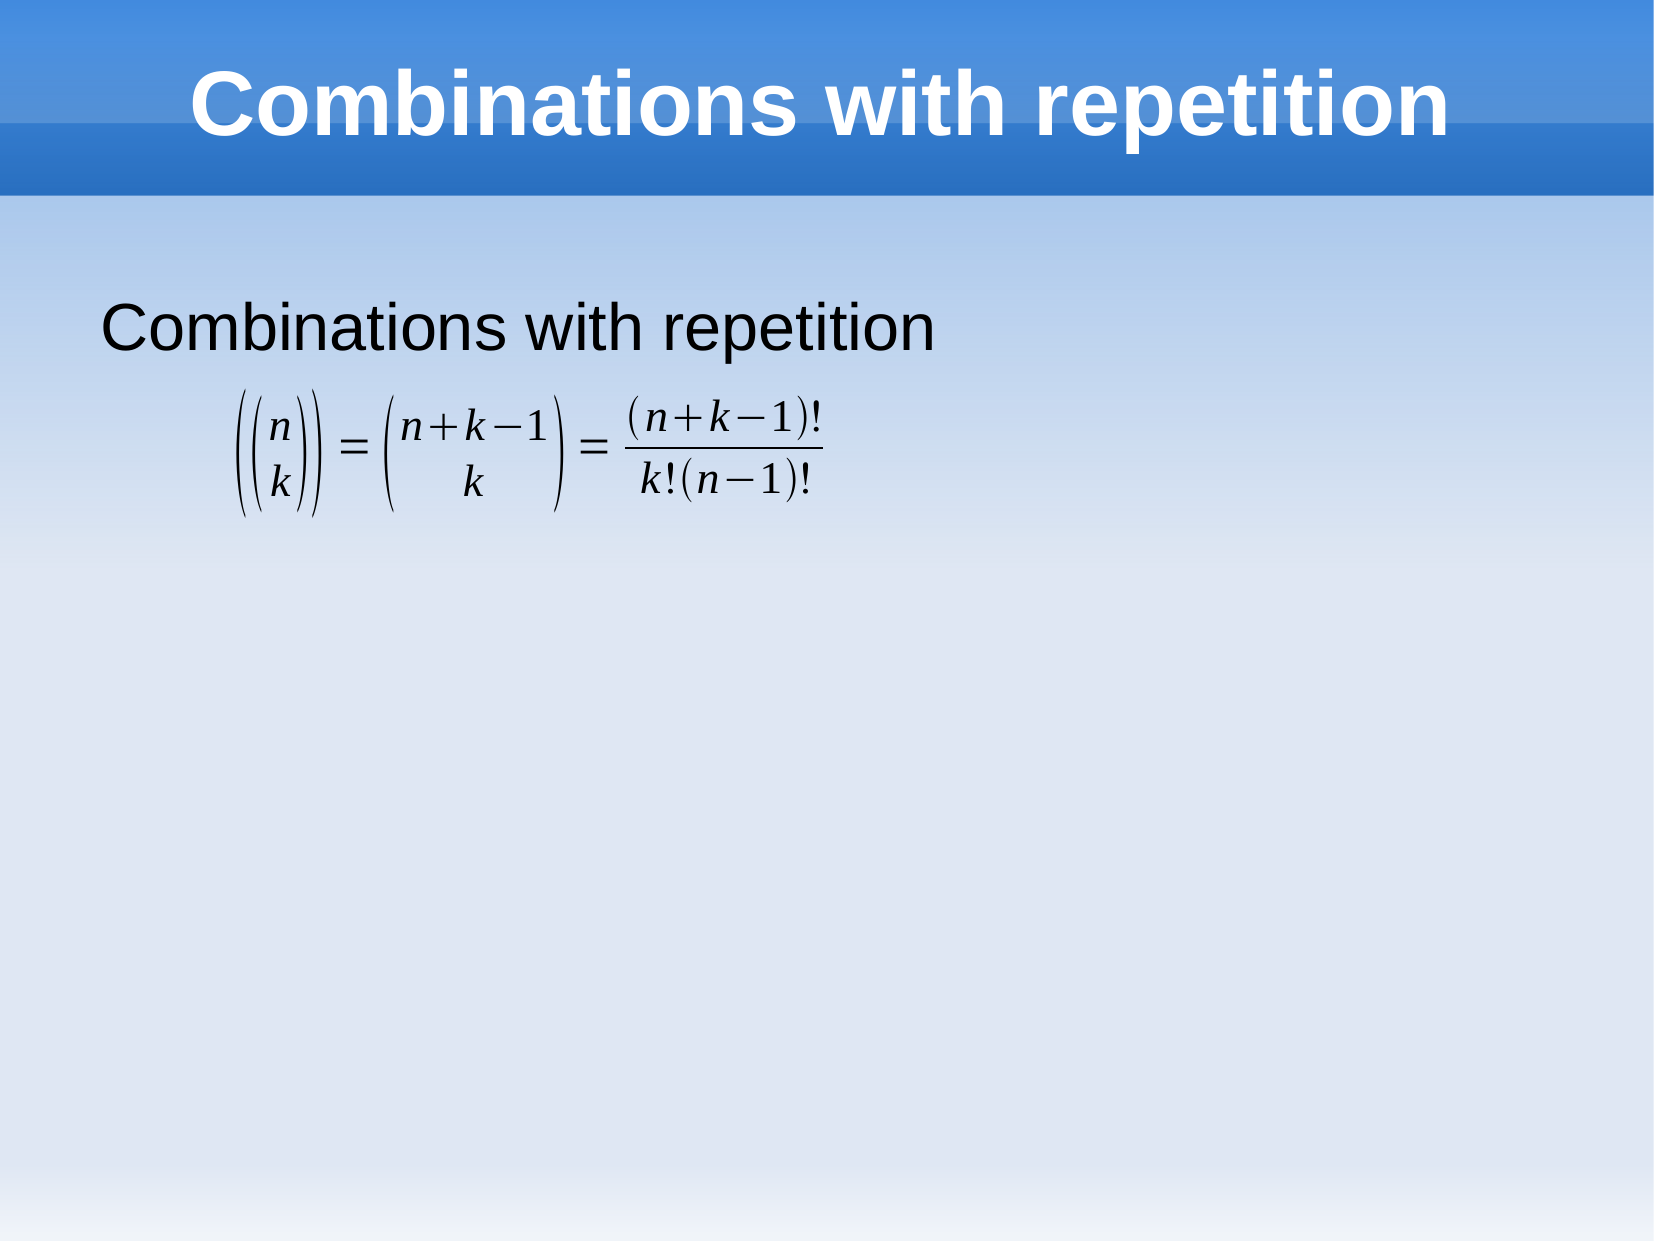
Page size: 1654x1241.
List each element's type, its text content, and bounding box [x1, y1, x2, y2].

chart [227, 386, 832, 521]
list Combinations with repetition [82, 290, 1571, 1094]
title Combinations with repetition [76, 7, 1565, 200]
picture [0, 0, 1654, 1241]
